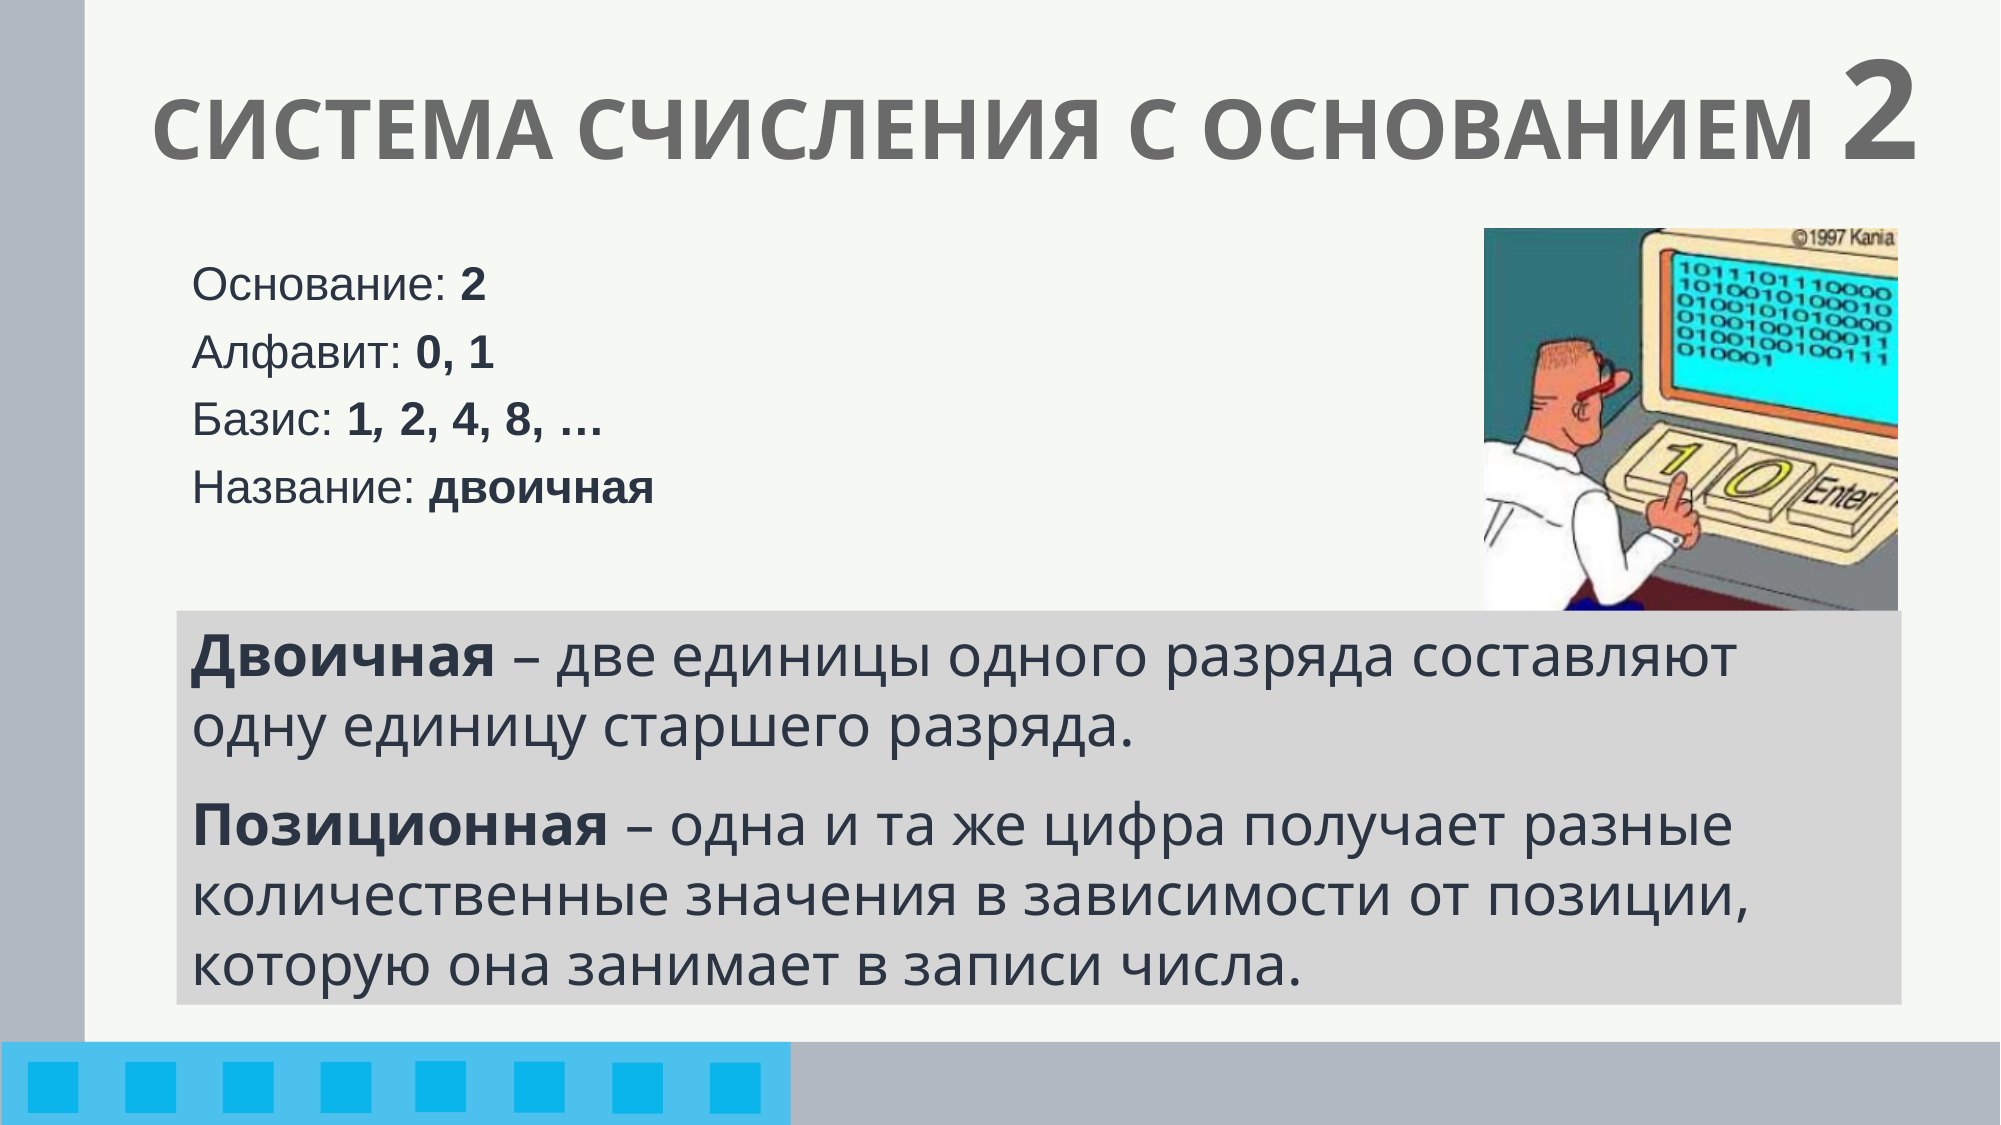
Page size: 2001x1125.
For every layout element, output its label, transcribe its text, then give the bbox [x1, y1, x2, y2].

text_box Двоичная – две единицы одного разряда составляют одну единицу старшего разряда. Позиционная – одна и та же цифра получает разные количественные значения в зависимости от позиции, которую она занимает в записи числа. [176, 610, 1902, 1005]
list Основание: 2 Алфавит: 0, 1 Базис: 1, 2, 4, 8, … Название: двоичная [176, 252, 1902, 524]
picture [1484, 228, 1898, 252]
picture [1484, 524, 1898, 610]
title СИСТЕМА СЧИСЛЕНИЯ С ОСНОВАНИЕМ 2 [83, 6, 1988, 224]
